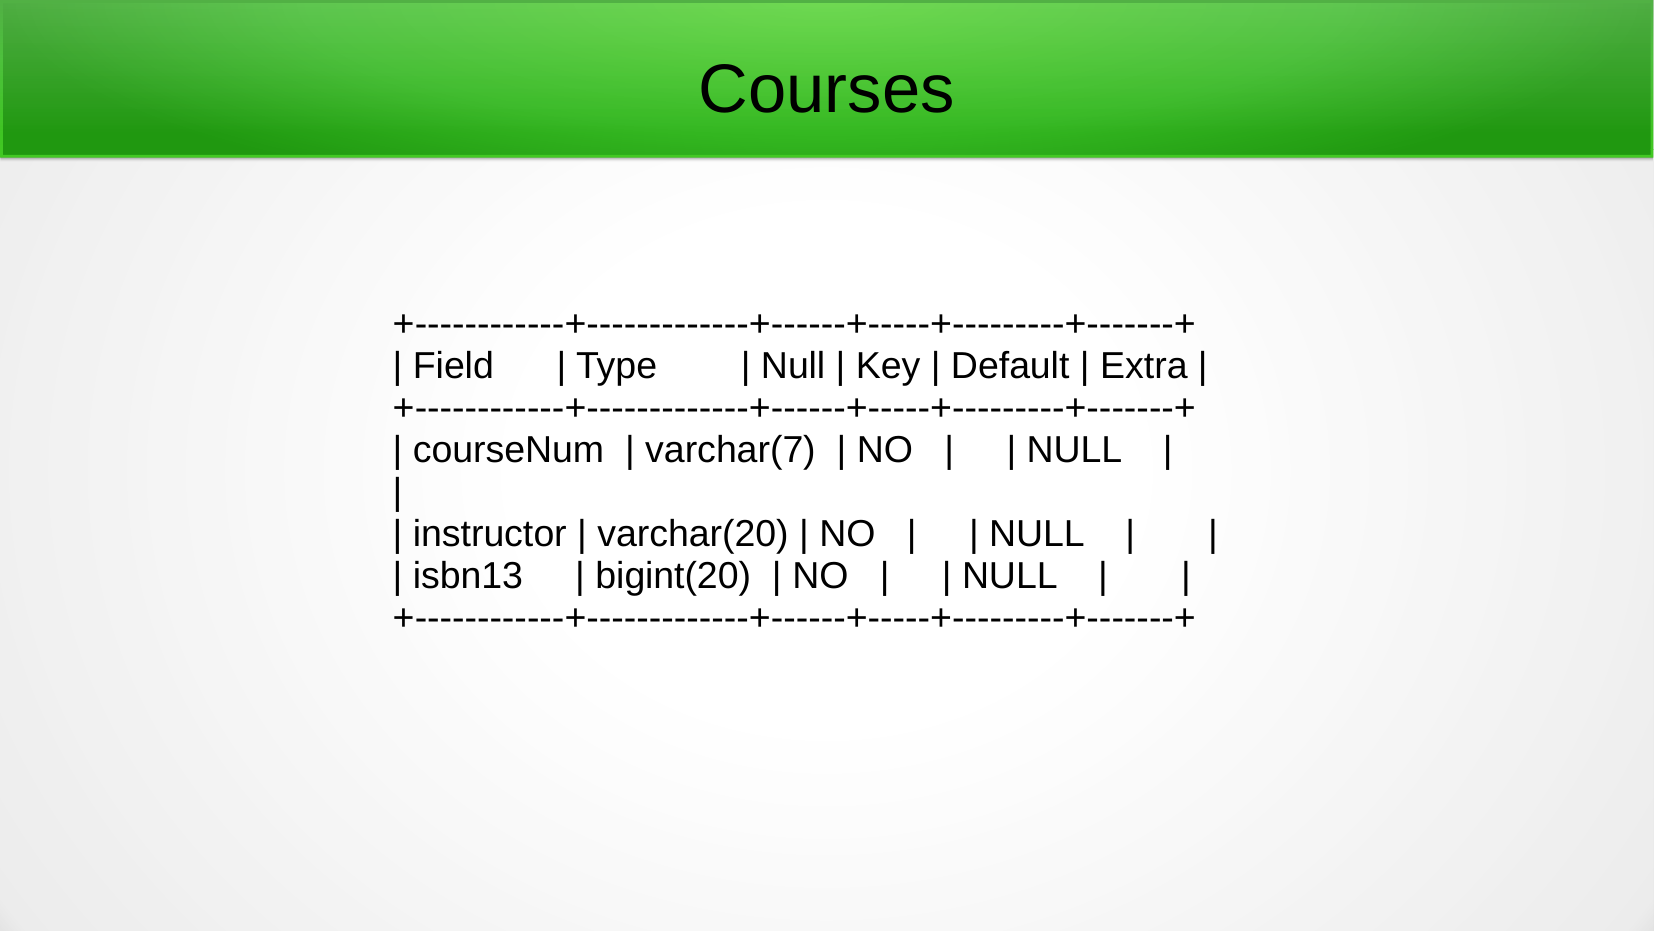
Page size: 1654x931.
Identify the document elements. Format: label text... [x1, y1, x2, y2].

title Courses [82, 35, 1571, 142]
text_box +------------+-------------+------+-----+---------+-------+ | Field | Type | Null | Key | Default | Extra | +------------+-------------+------+-----+---------+-------+ | courseNum | varchar(7) | NO | | NULL | | | instructor | varchar(20) | NO | | NULL | | | isbn13 | bigint(20) | NO | | NULL | | +------------+-------------+------+-----+---------+-------+ [377, 295, 1272, 605]
